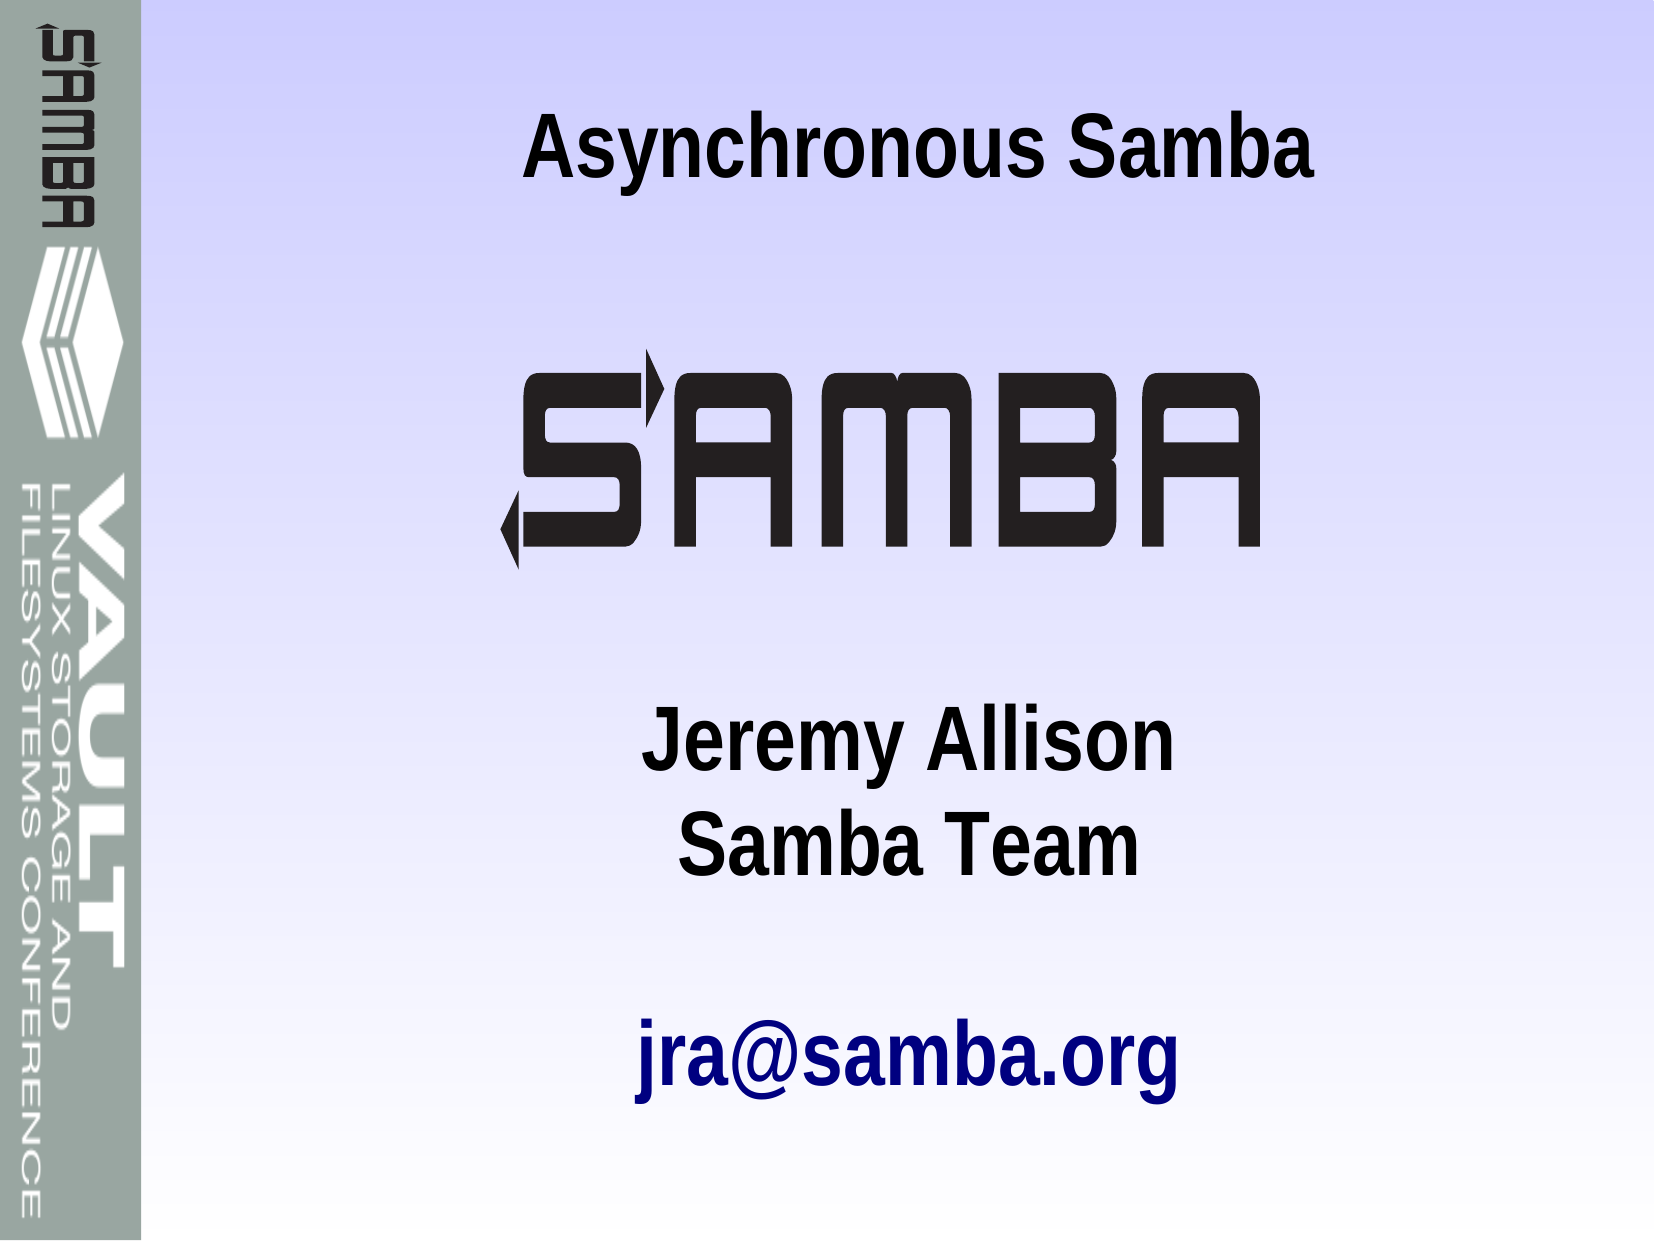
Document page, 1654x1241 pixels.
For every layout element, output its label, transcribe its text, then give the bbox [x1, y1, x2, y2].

title Jeremy Allison Samba Team jra@samba.org [203, 683, 1616, 1106]
title Asynchronous Samba [212, 40, 1625, 248]
picture [0, 241, 145, 1225]
picture [500, 348, 1260, 570]
